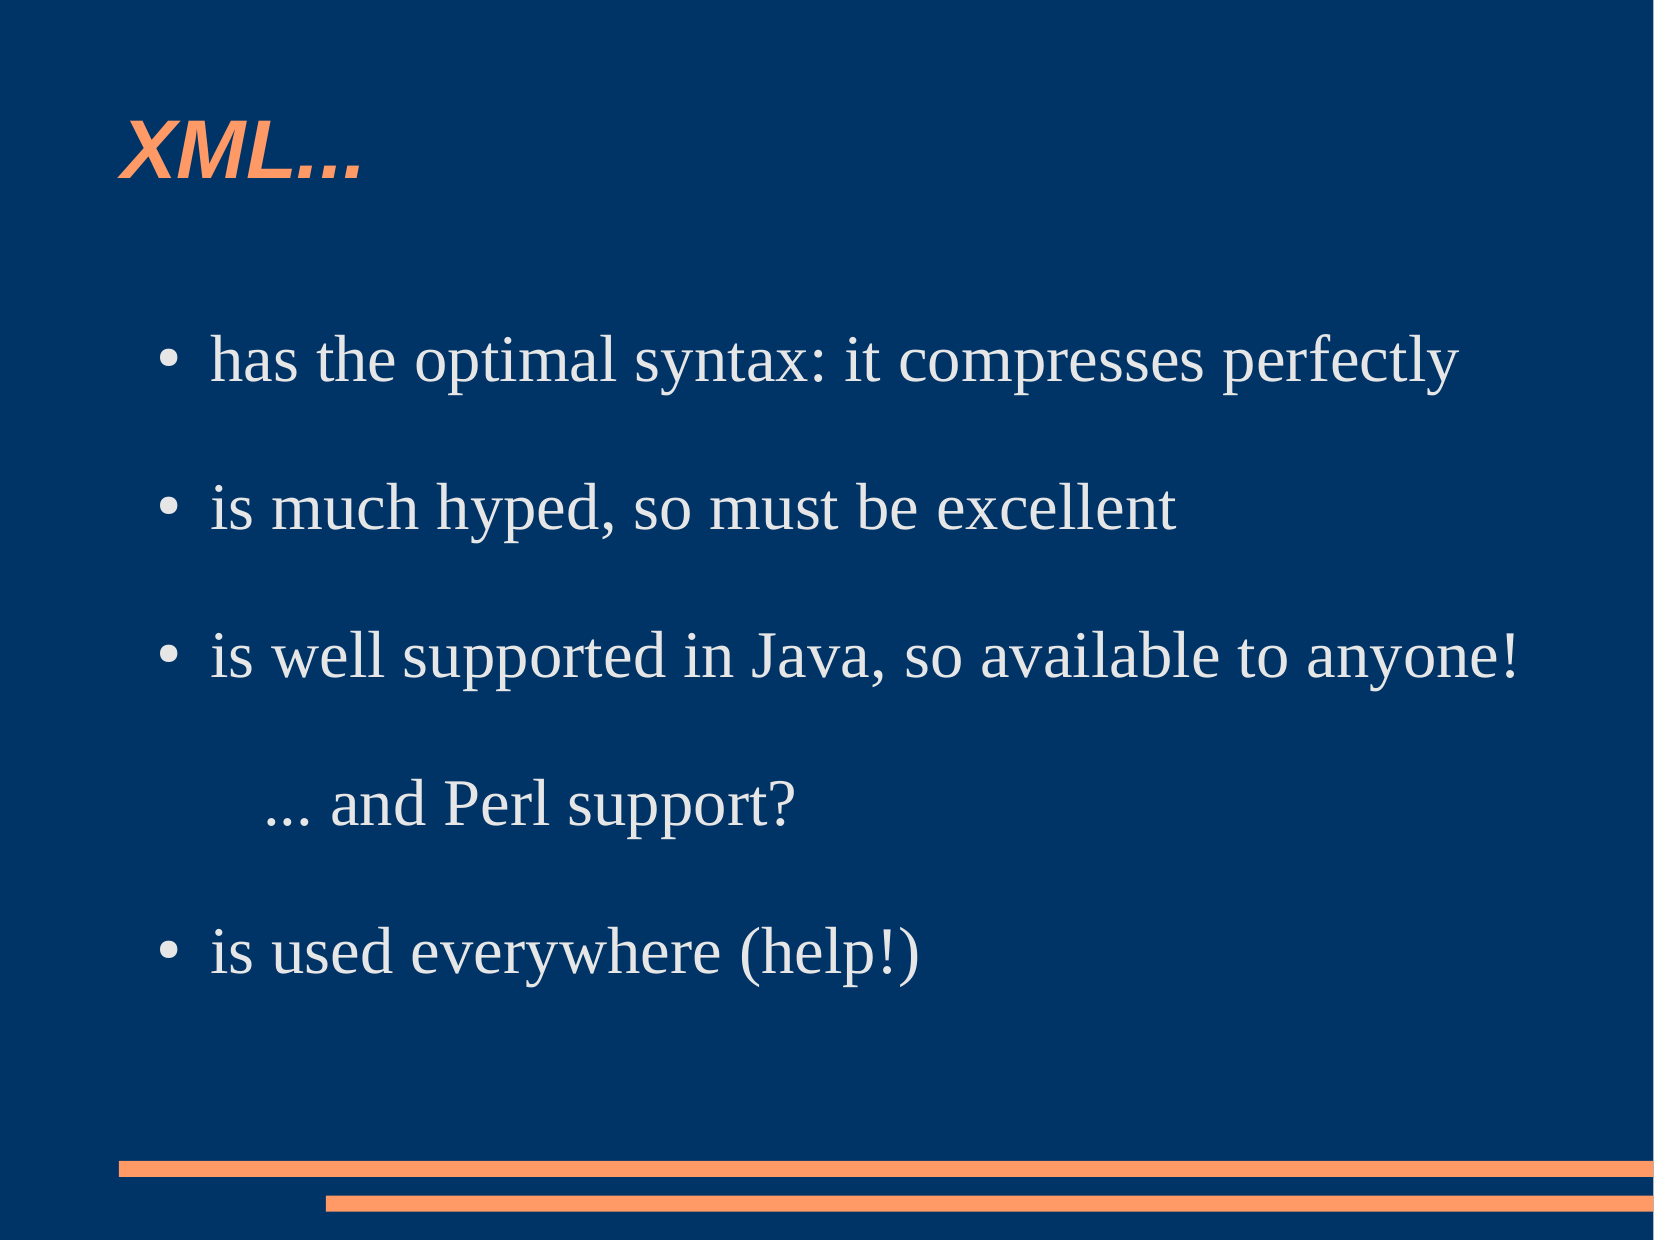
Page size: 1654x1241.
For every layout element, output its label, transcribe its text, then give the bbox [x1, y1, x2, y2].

list has the optimal syntax: it compresses perfectly is much hyped, so must be excellent is well supported in Java, so available to anyone! ... and Perl support? is used everywhere (help!) [121, 322, 1561, 1118]
title XML... [121, 46, 1534, 254]
